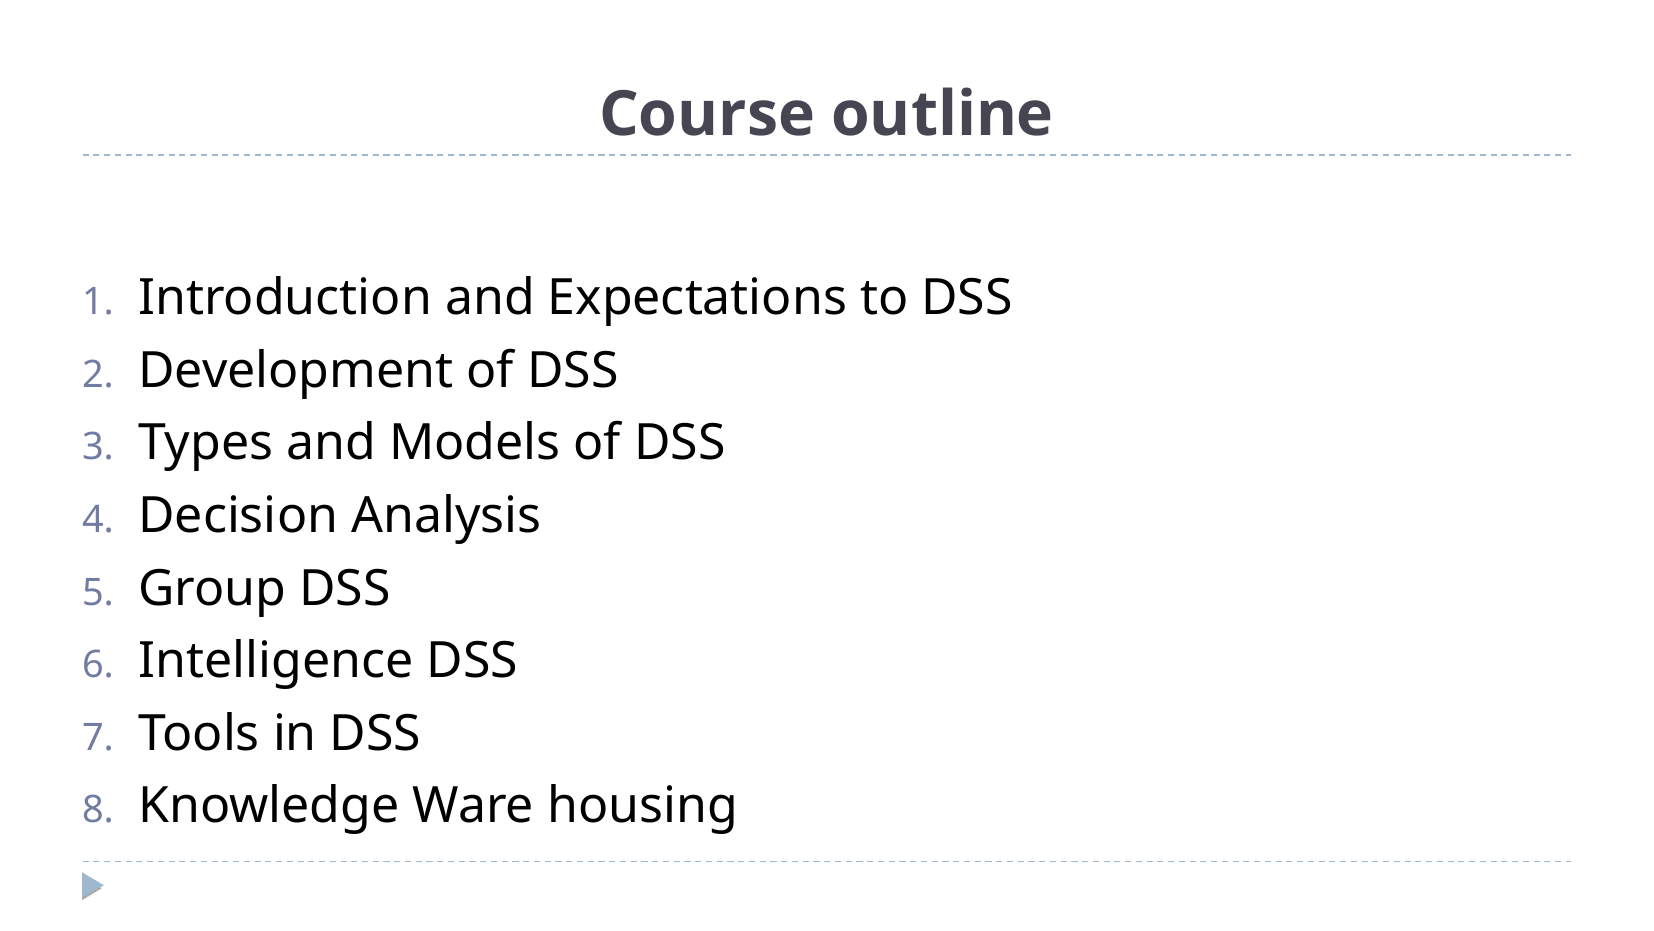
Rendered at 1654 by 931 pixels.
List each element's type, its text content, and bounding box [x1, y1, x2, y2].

title Course outline [82, 20, 1571, 155]
list Introduction and Expectations to DSS Development of DSS Types and Models of DSS Decision Analysis Group DSS Intelligence DSS Tools in DSS Knowledge Ware housing [67, 184, 1564, 846]
